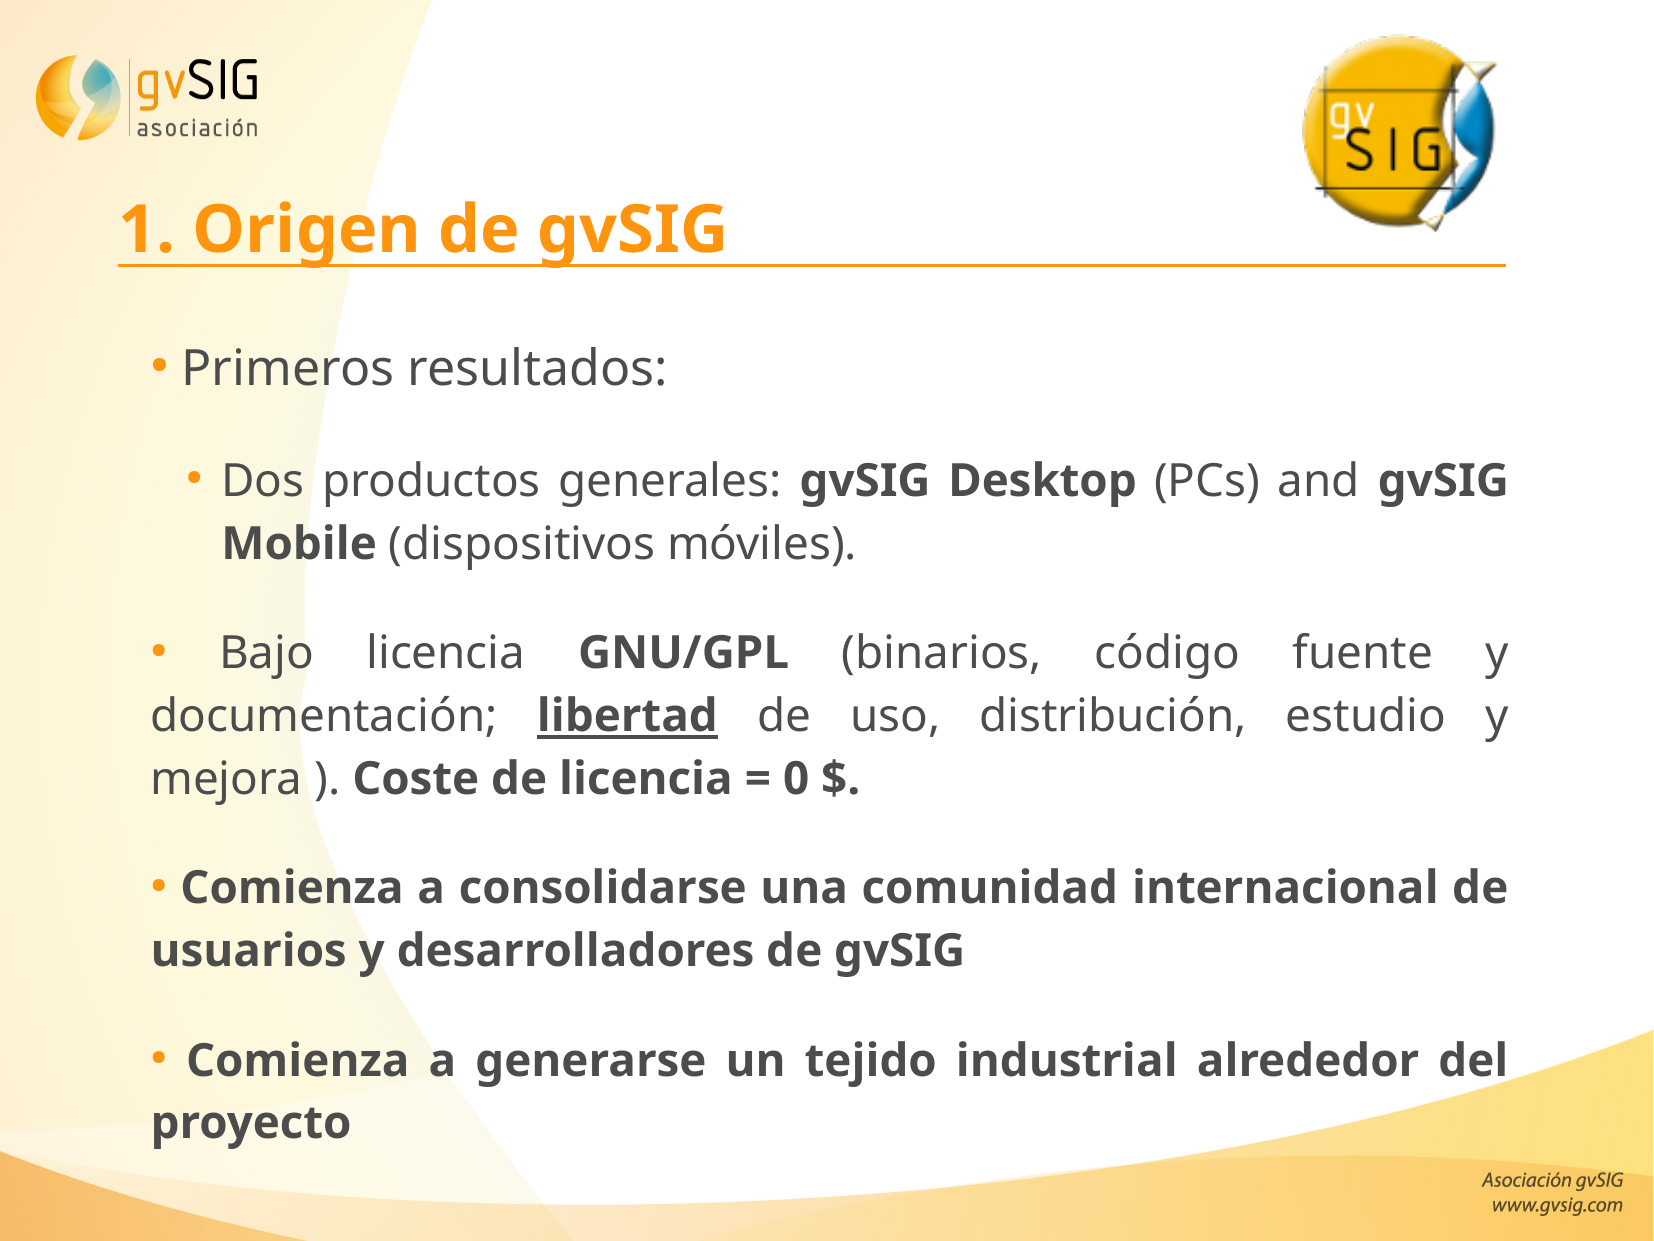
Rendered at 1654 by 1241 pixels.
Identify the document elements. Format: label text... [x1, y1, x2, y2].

text_box Primeros resultados: Dos productos generales: gvSIG Desktop (PCs) and gvSIG Mobile (dispositivos móviles). Bajo licencia GNU/GPL (binarios, código fuente y documentación; libertad de uso, distribución, estudio y mejora ). Coste de licencia = 0 $. Comienza a consolidarse una comunidad internacional de usuarios y desarrolladores de gvSIG Comienza a generarse un tejido industrial alrededor del proyecto [135, 324, 1524, 1120]
picture [0, 0, 1654, 1241]
title 1. Origen de gvSIG [118, 177, 1607, 276]
